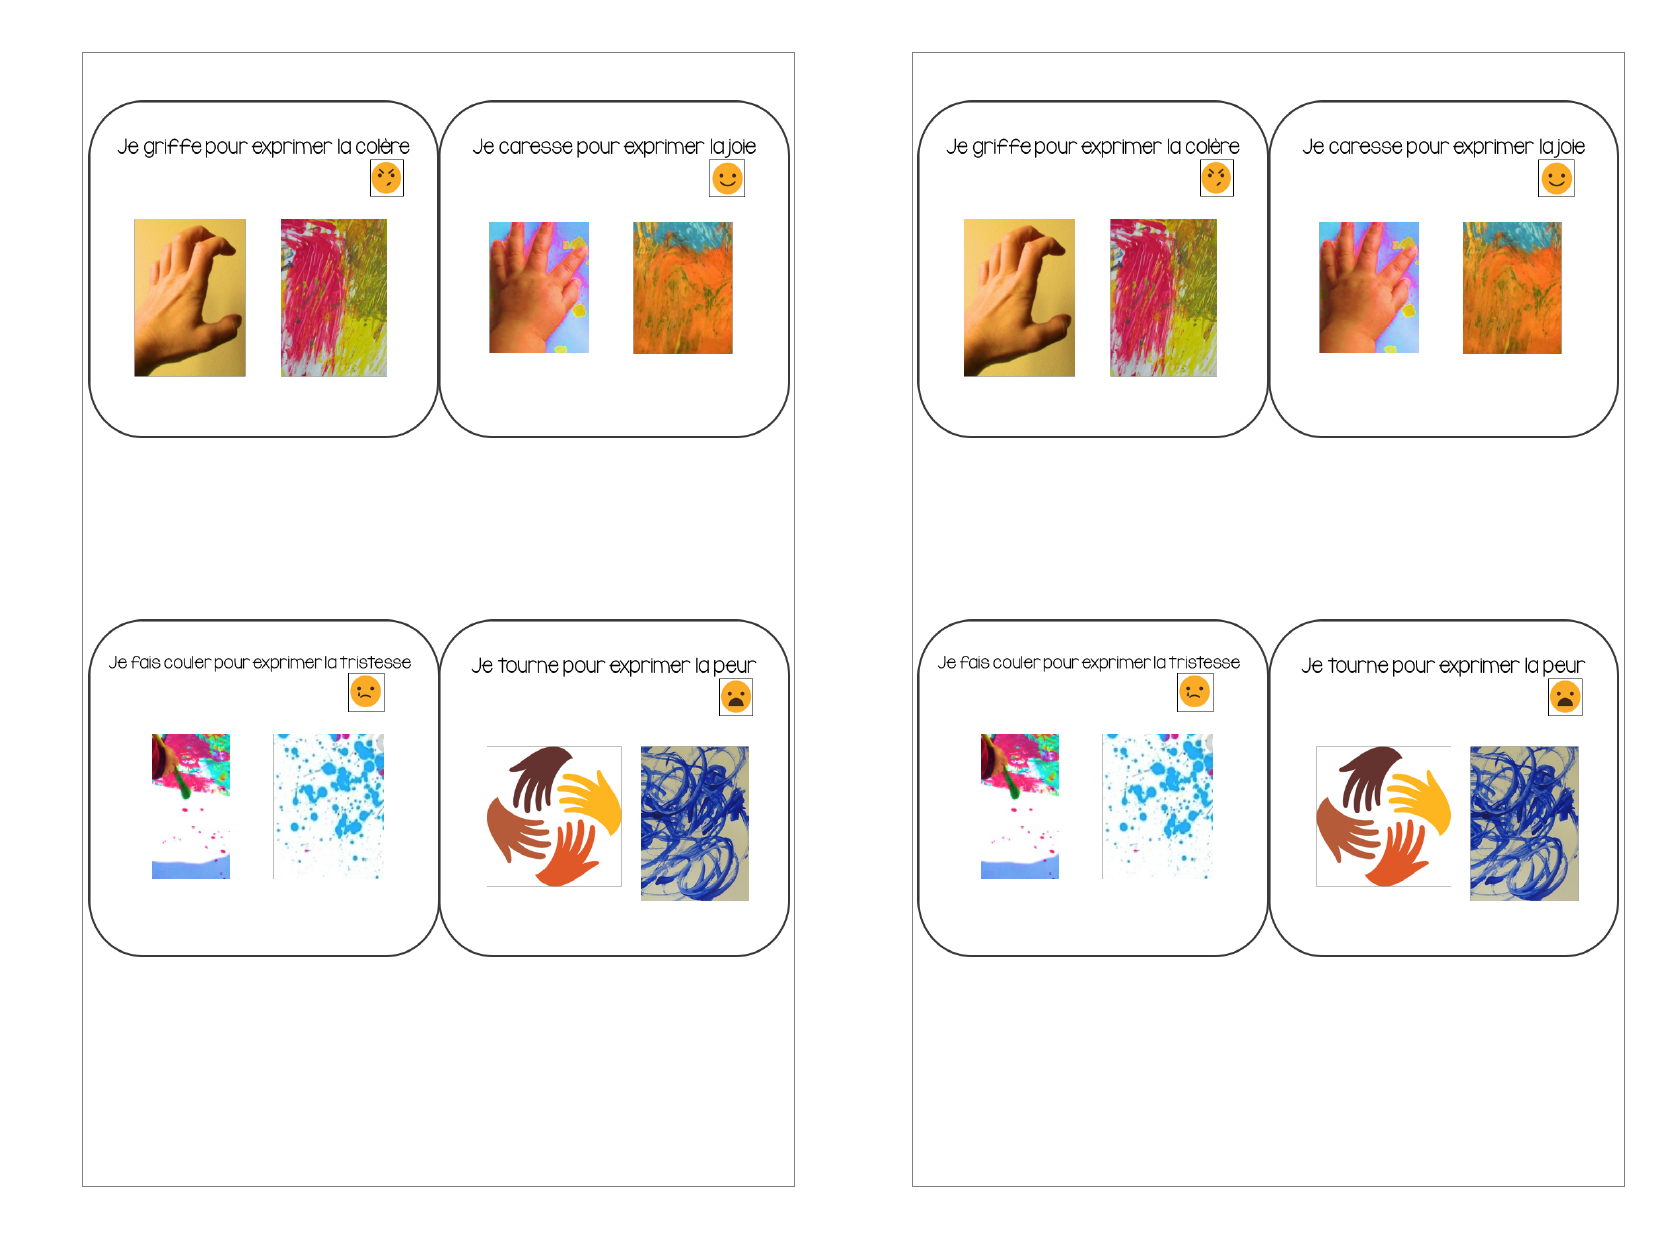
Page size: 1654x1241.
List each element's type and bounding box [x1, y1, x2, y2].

picture [88, 619, 790, 957]
picture [917, 619, 1619, 957]
picture [917, 100, 1619, 438]
picture [88, 100, 790, 438]
